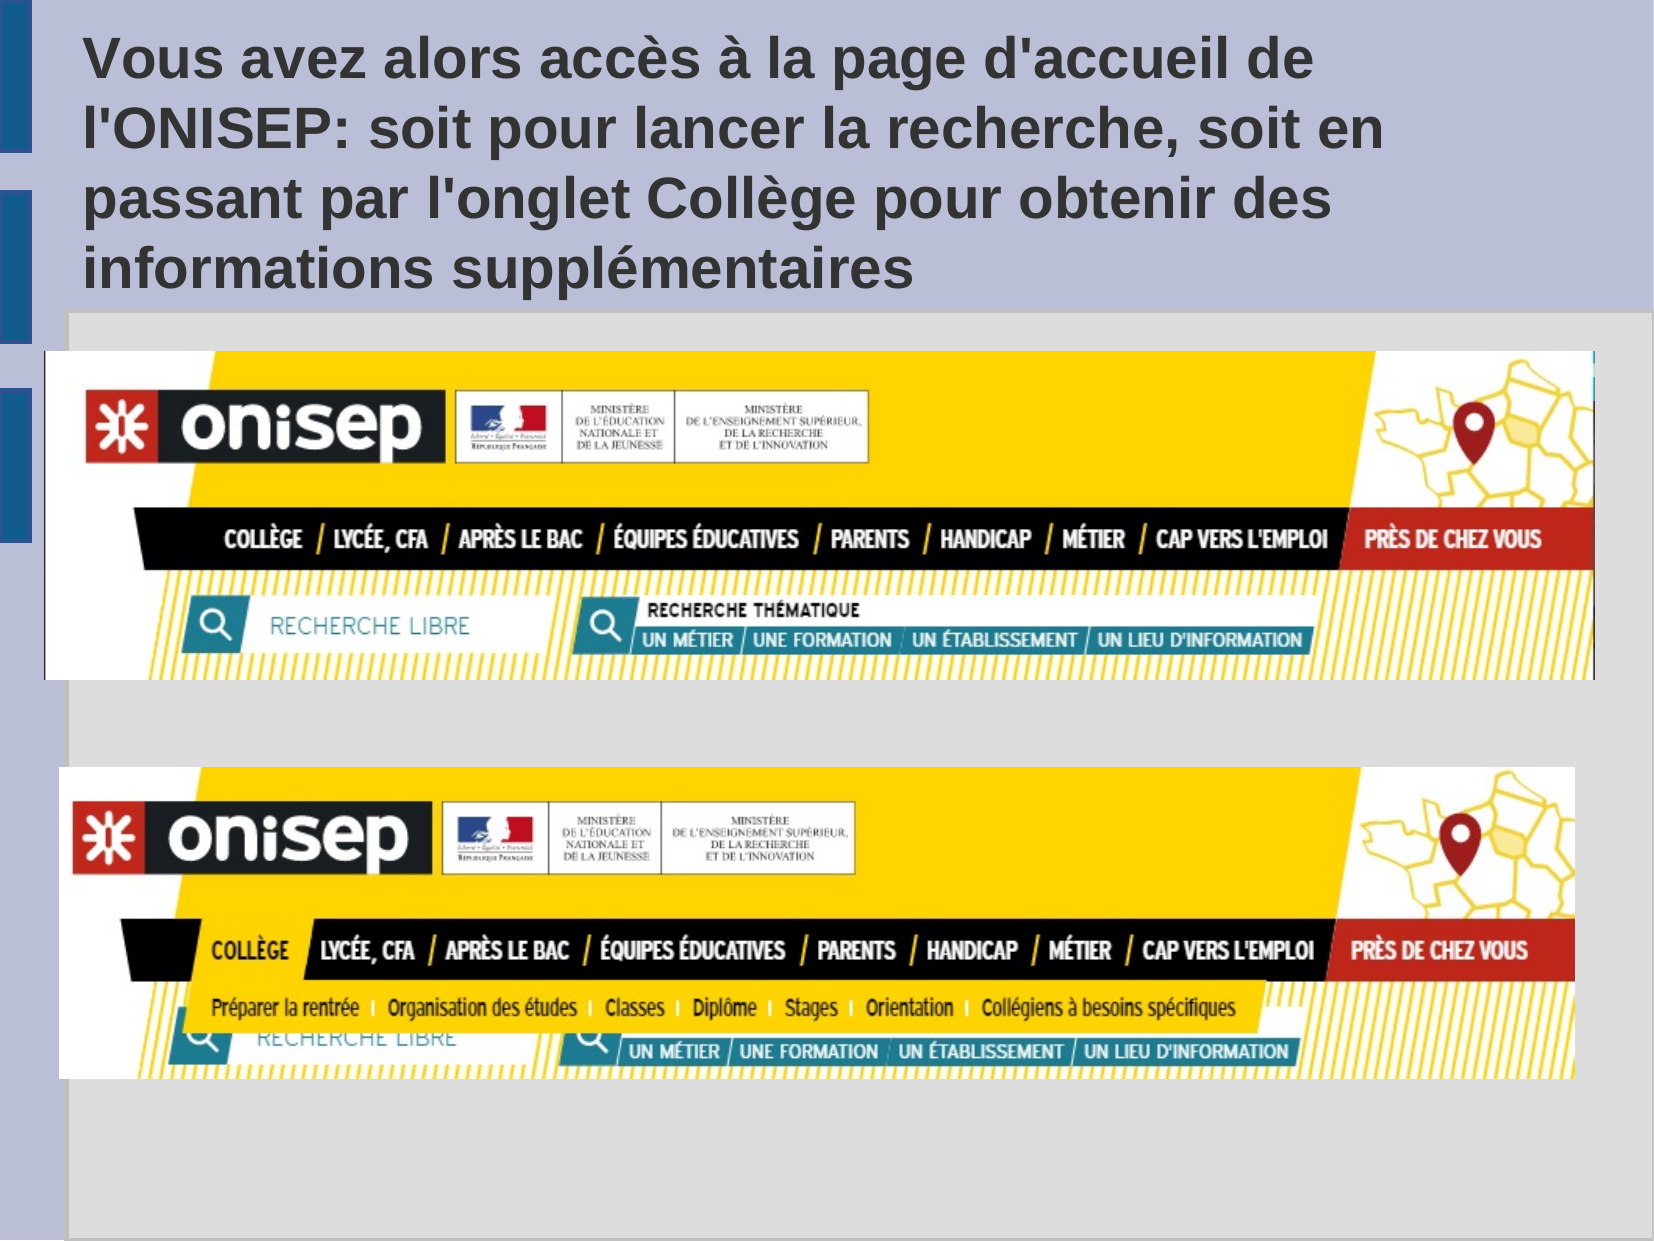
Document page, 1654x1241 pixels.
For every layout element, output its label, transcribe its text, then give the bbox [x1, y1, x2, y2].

title Vous avez alors accès à la page d'accueil de l'ONISEP: soit pour lancer la recherche, soit en passant par l'onglet Collège pour obtenir des informations supplémentaires [82, 19, 1571, 287]
picture [59, 767, 1575, 1079]
picture [44, 351, 1595, 680]
